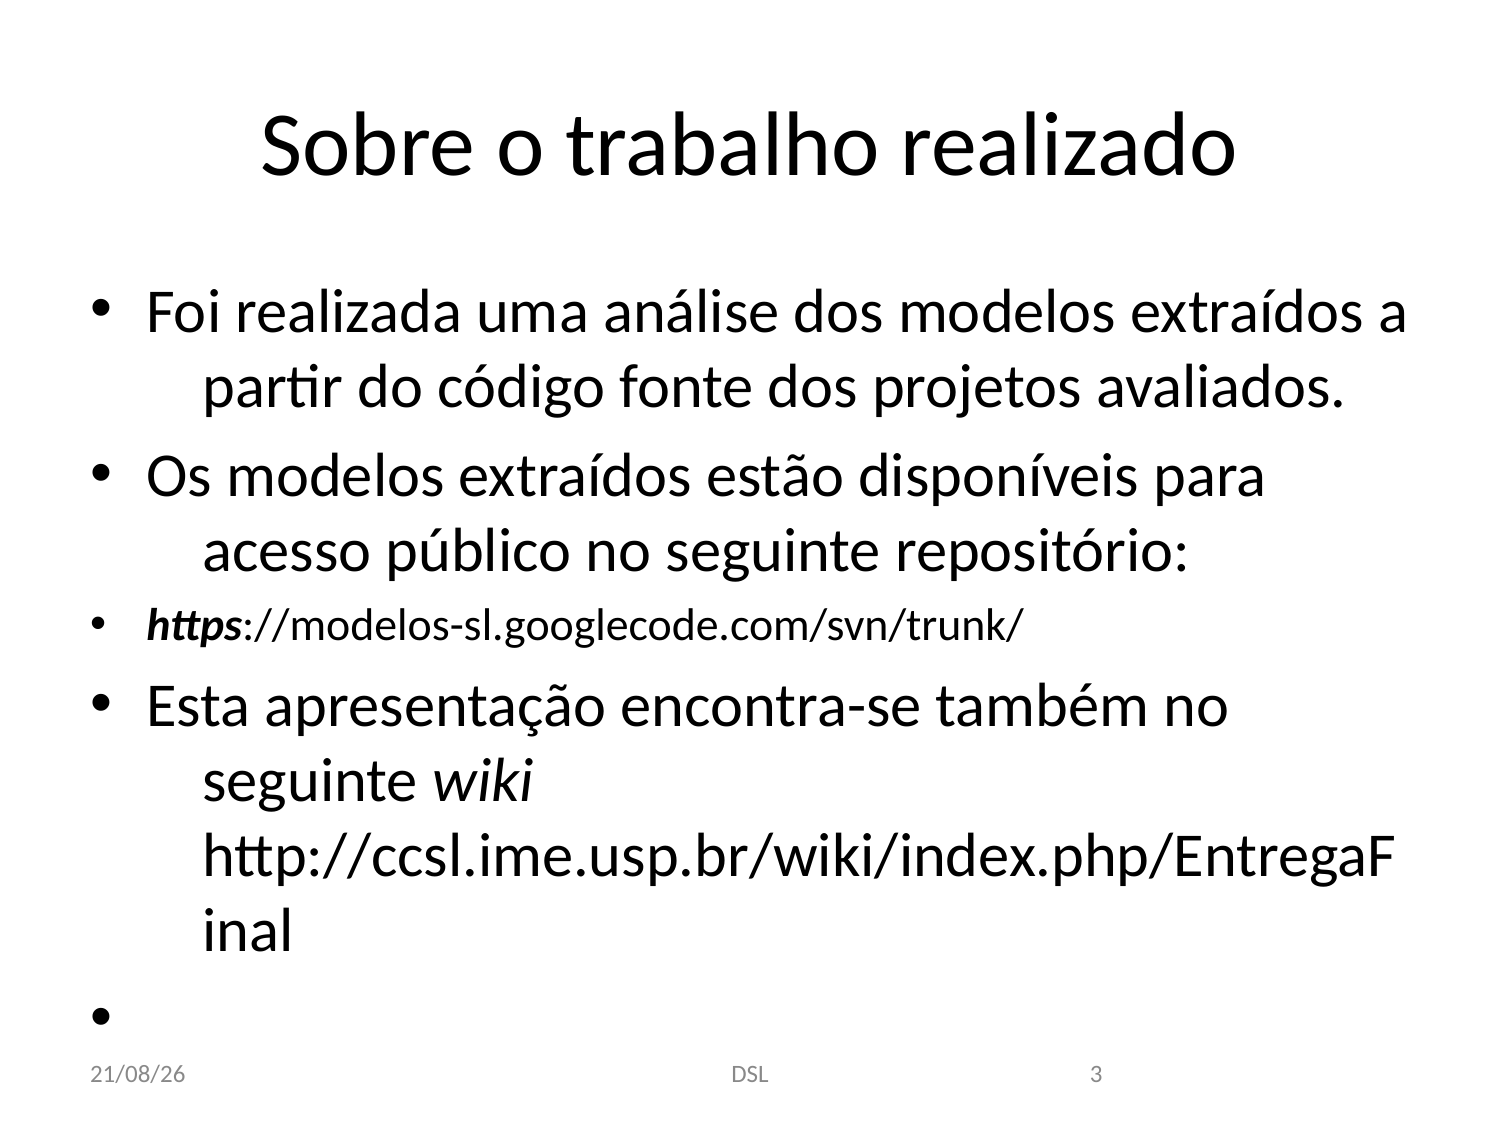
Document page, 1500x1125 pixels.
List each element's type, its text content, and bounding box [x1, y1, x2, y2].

title Sobre o trabalho realizado [75, 45, 1426, 233]
text_box 3 [1074, 1042, 1426, 1103]
text_box 15/12/2009 [75, 1042, 426, 1103]
list Foi realizada uma análise dos modelos extraídos a partir do código fonte dos projetos avaliados. Os modelos extraídos estão disponíveis para acesso público no seguinte repositório: https://modelos-sl.googlecode.com/svn/trunk/ Esta apresentação encontra-se também no seguinte wiki http://ccsl.ime.usp.br/wiki/index.php/EntregaFinal [75, 262, 1426, 1005]
text_box DSL [512, 1042, 988, 1103]
